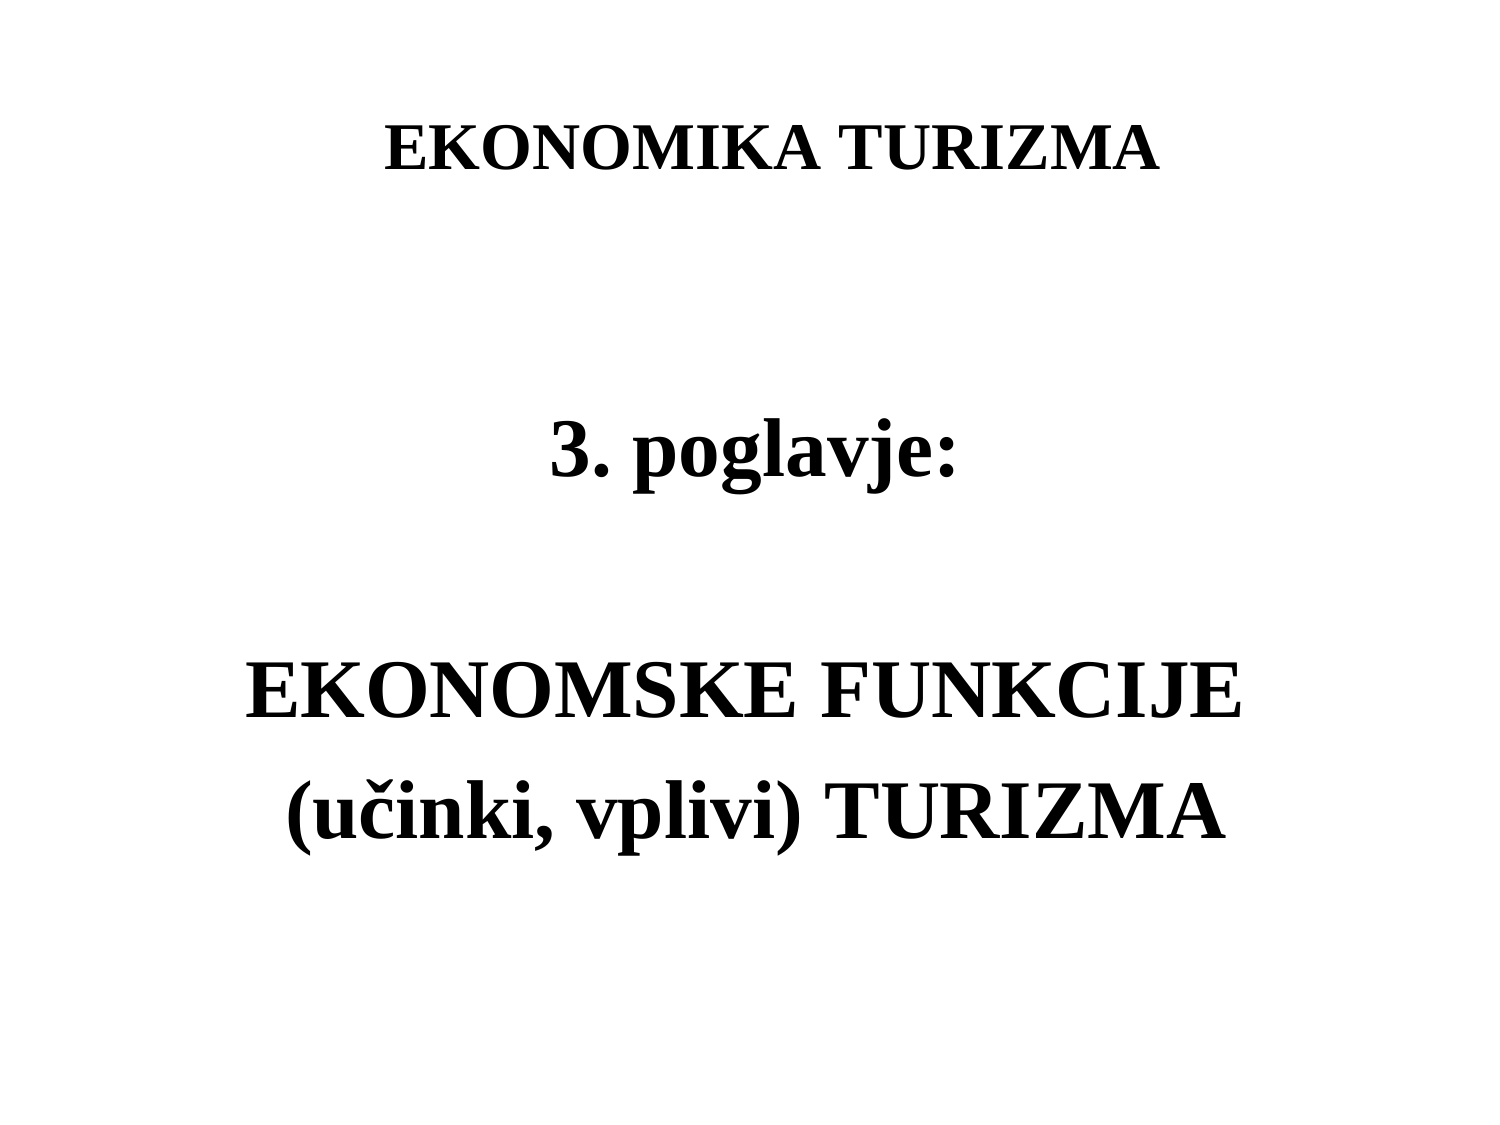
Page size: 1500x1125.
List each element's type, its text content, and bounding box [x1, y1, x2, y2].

title EKONOMIKA TURIZMA [135, 78, 1411, 209]
subtitle 3. poglavje: EKONOMSKE FUNKCIJE (učinki, vplivi) TURIZMA [41, 385, 1471, 1012]
